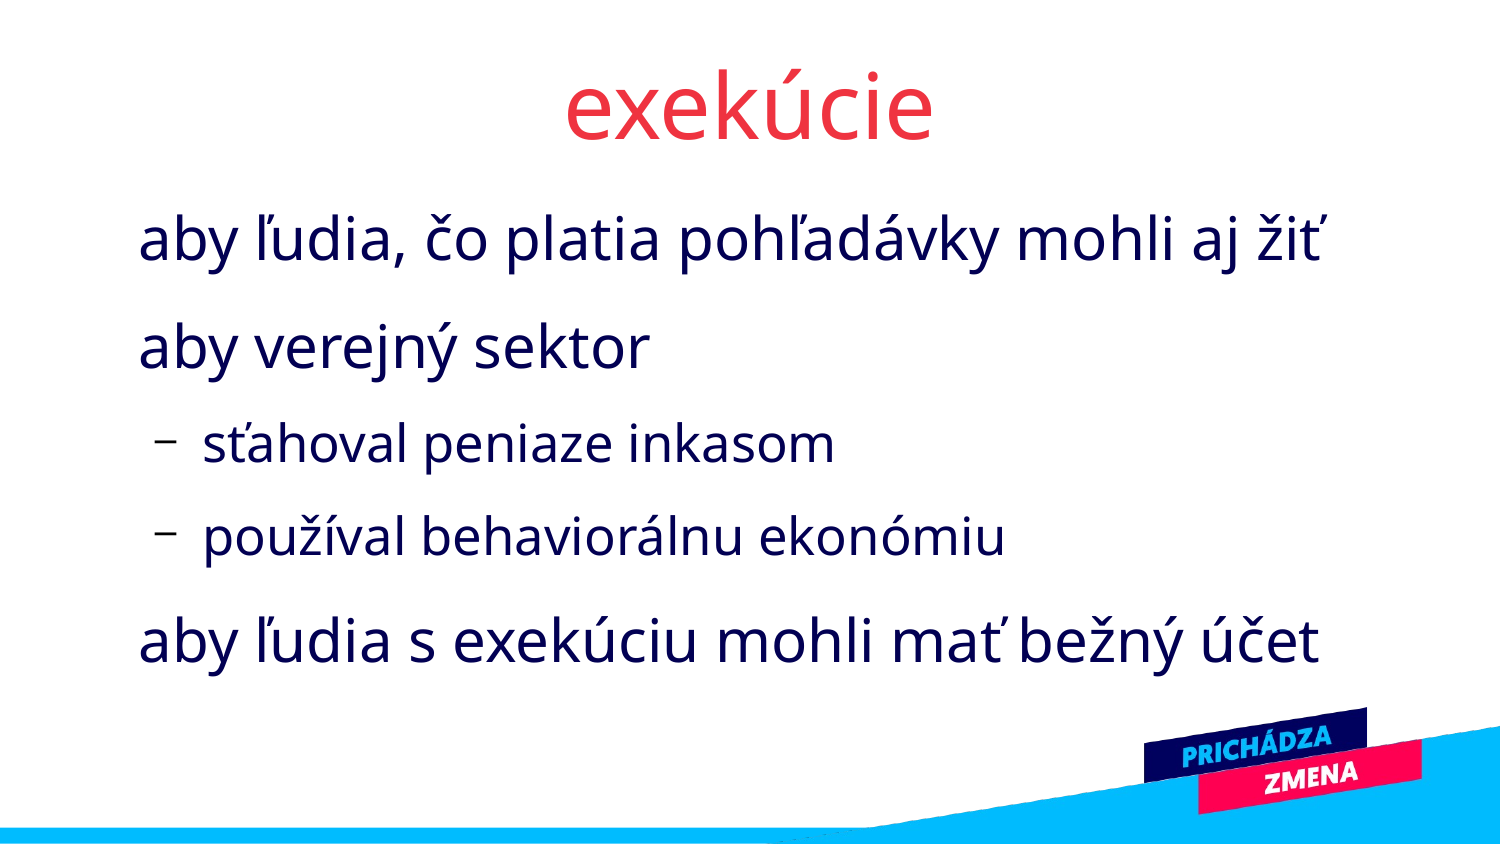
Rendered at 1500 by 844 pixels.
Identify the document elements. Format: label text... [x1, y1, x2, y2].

picture [765, 707, 1500, 828]
title exekúcie [75, 33, 1425, 175]
list aby ľudia, čo platia pohľadávky mohli aj žiť aby verejný sektor sťahoval peniaze inkasom používal behaviorálnu ekonómiu aby ľudia s exekúciu mohli mať bežný účet [75, 195, 1425, 686]
